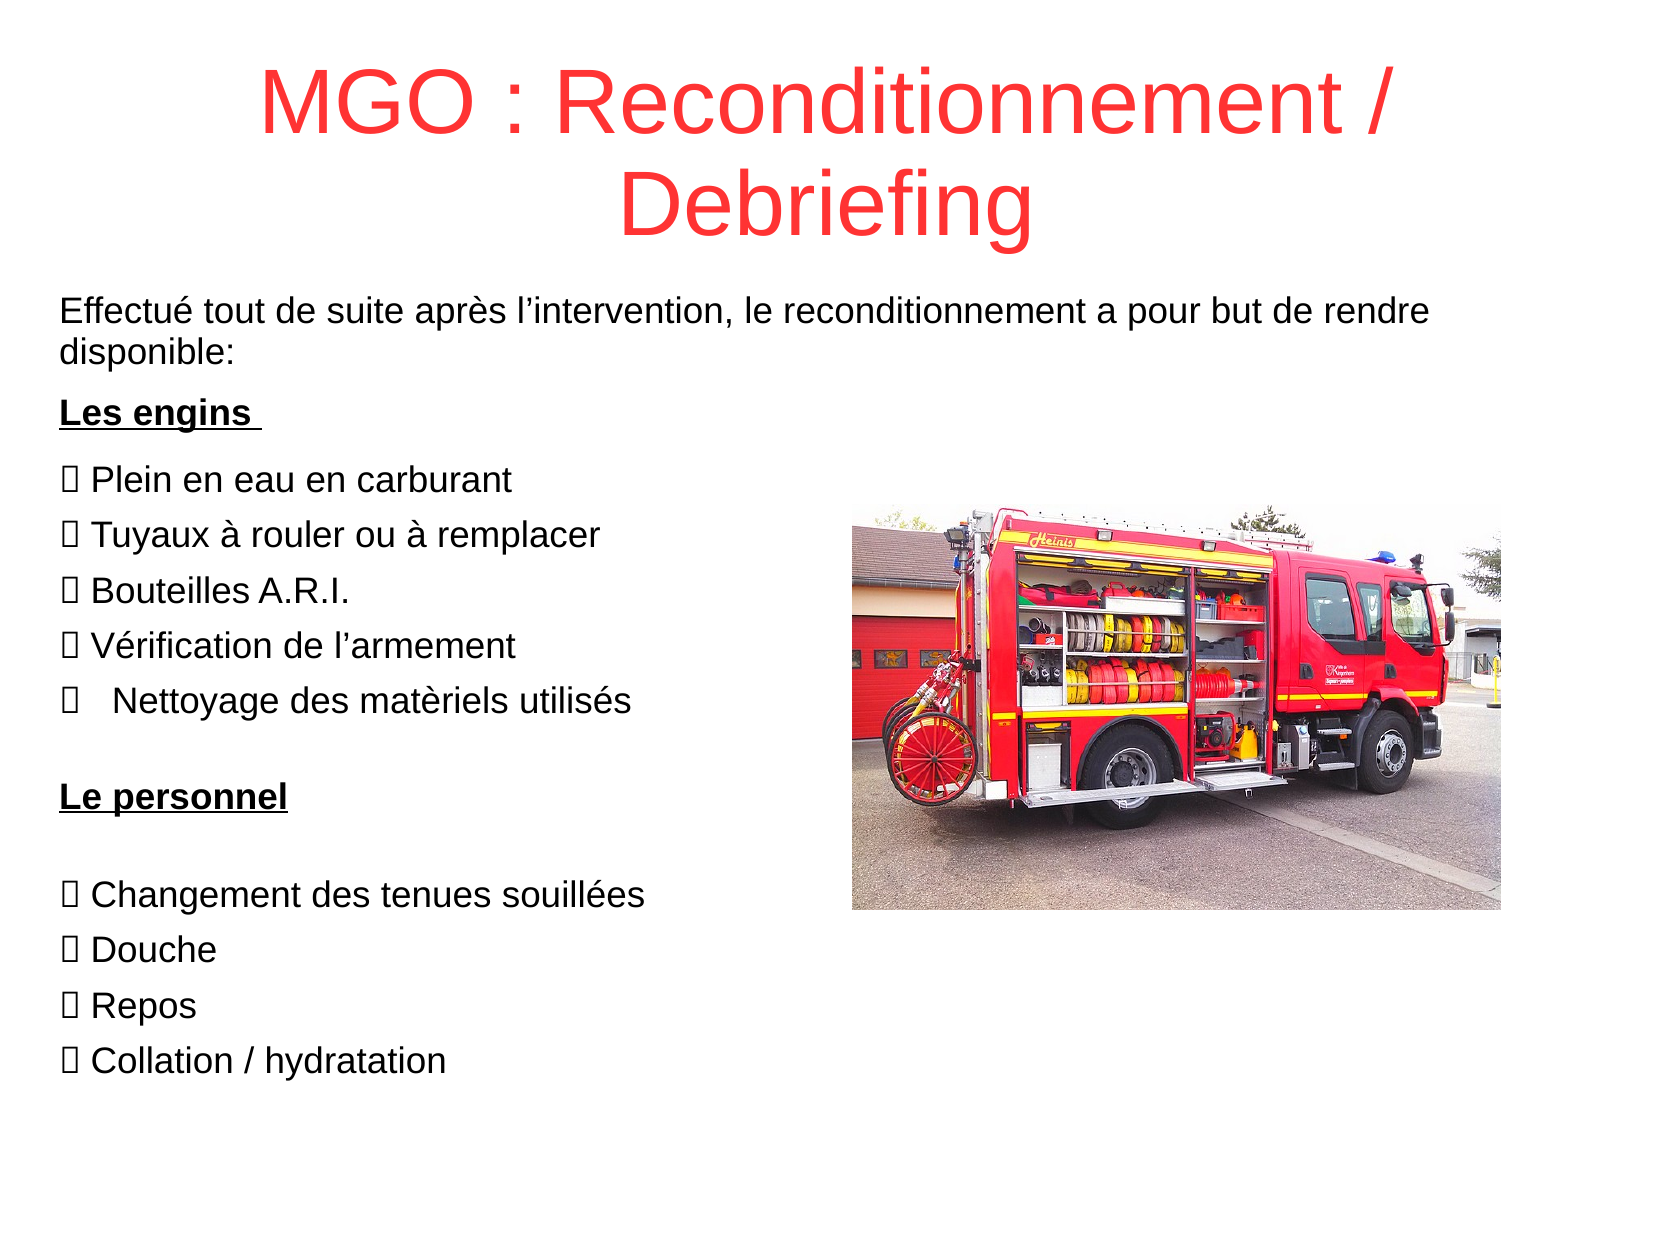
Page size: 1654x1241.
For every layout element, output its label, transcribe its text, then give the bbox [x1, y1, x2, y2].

picture [852, 504, 1501, 910]
title MGO : Reconditionnement / Debriefing [82, 49, 1571, 257]
list Effectué tout de suite après l’intervention, le reconditionnement a pour but de rendre disponible: Les engins  Plein en eau en carburant  Tuyaux à rouler ou à remplacer  Bouteilles A.R.I.  Vérification de l’armement  Nettoyage des matèriels utilisés Le personnel  Changement des tenues souillées  Douche  Repos  Collation / hydratation [59, 290, 1548, 1241]
